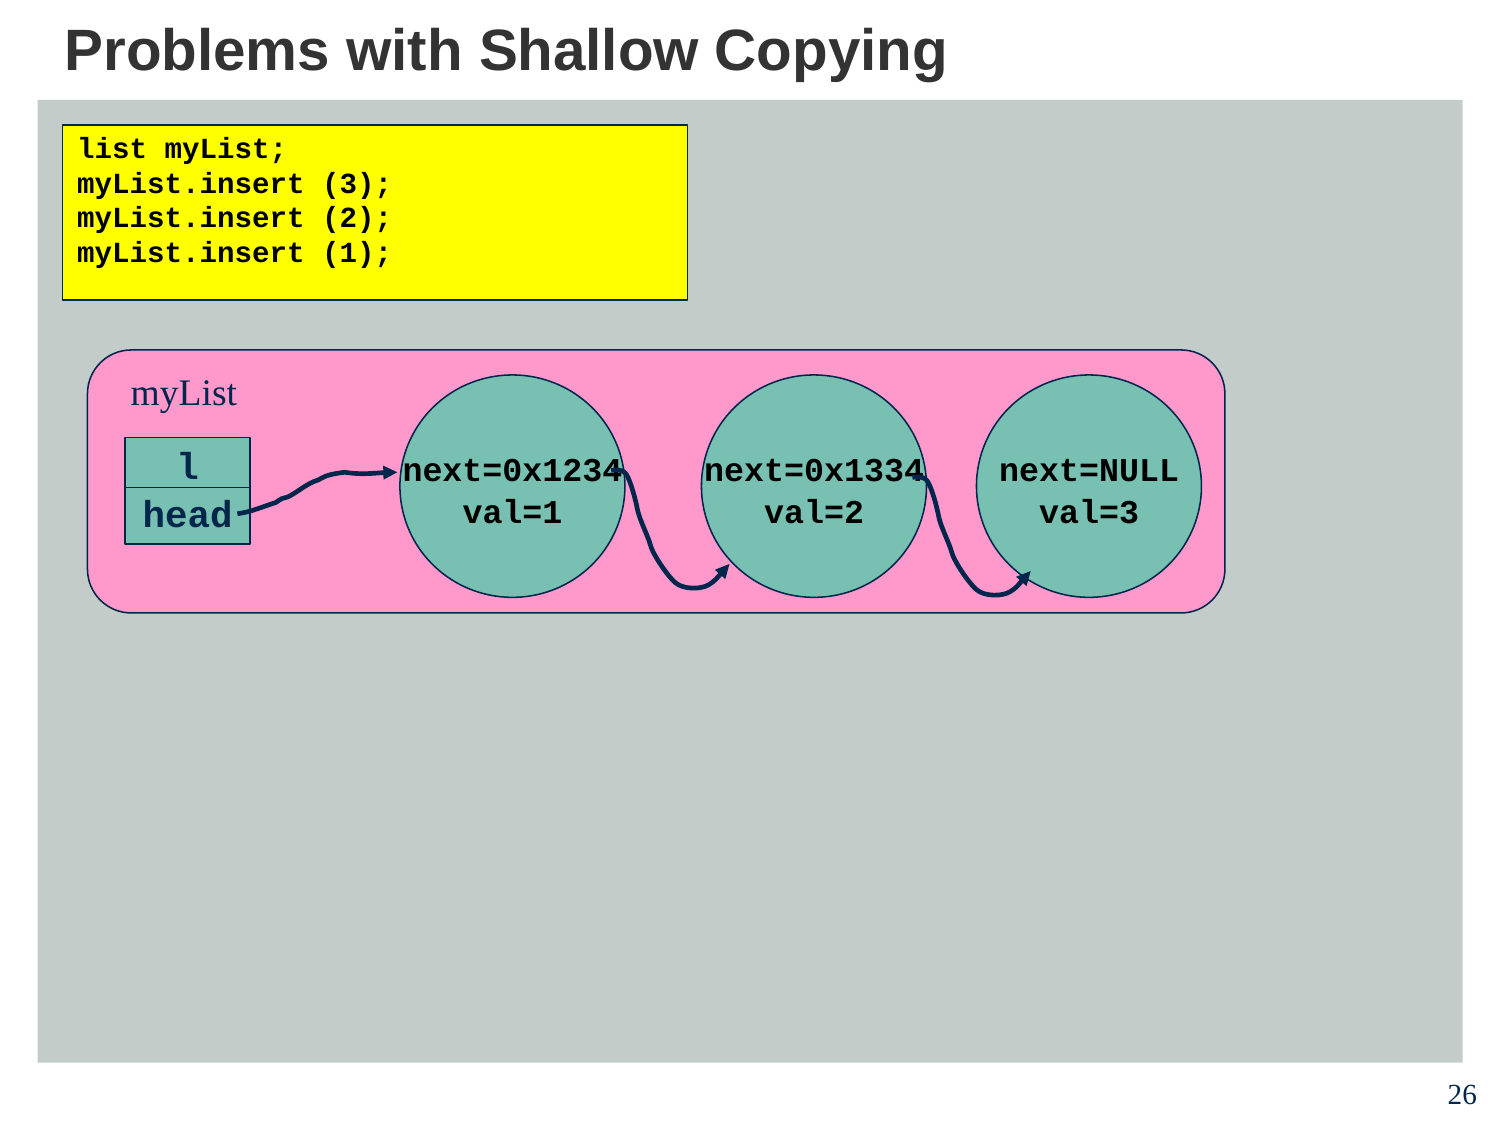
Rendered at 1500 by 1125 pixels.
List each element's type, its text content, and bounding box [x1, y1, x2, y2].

text_box l head [125, 437, 250, 487]
text_box next=0x1334 val=2 [699, 441, 929, 548]
text_box next=NULL val=3 [981, 441, 1198, 548]
title Problems with Shallow Copying [49, 0, 1450, 91]
list [37, 99, 1463, 1063]
text_box l head [125, 488, 250, 545]
text_box next=0x1234 val=1 [398, 441, 627, 548]
text_box list myList; myList.insert (3); myList.insert (2); myList.insert (1); [62, 124, 688, 315]
text_box myList [115, 362, 253, 423]
text_box [87, 349, 1225, 613]
